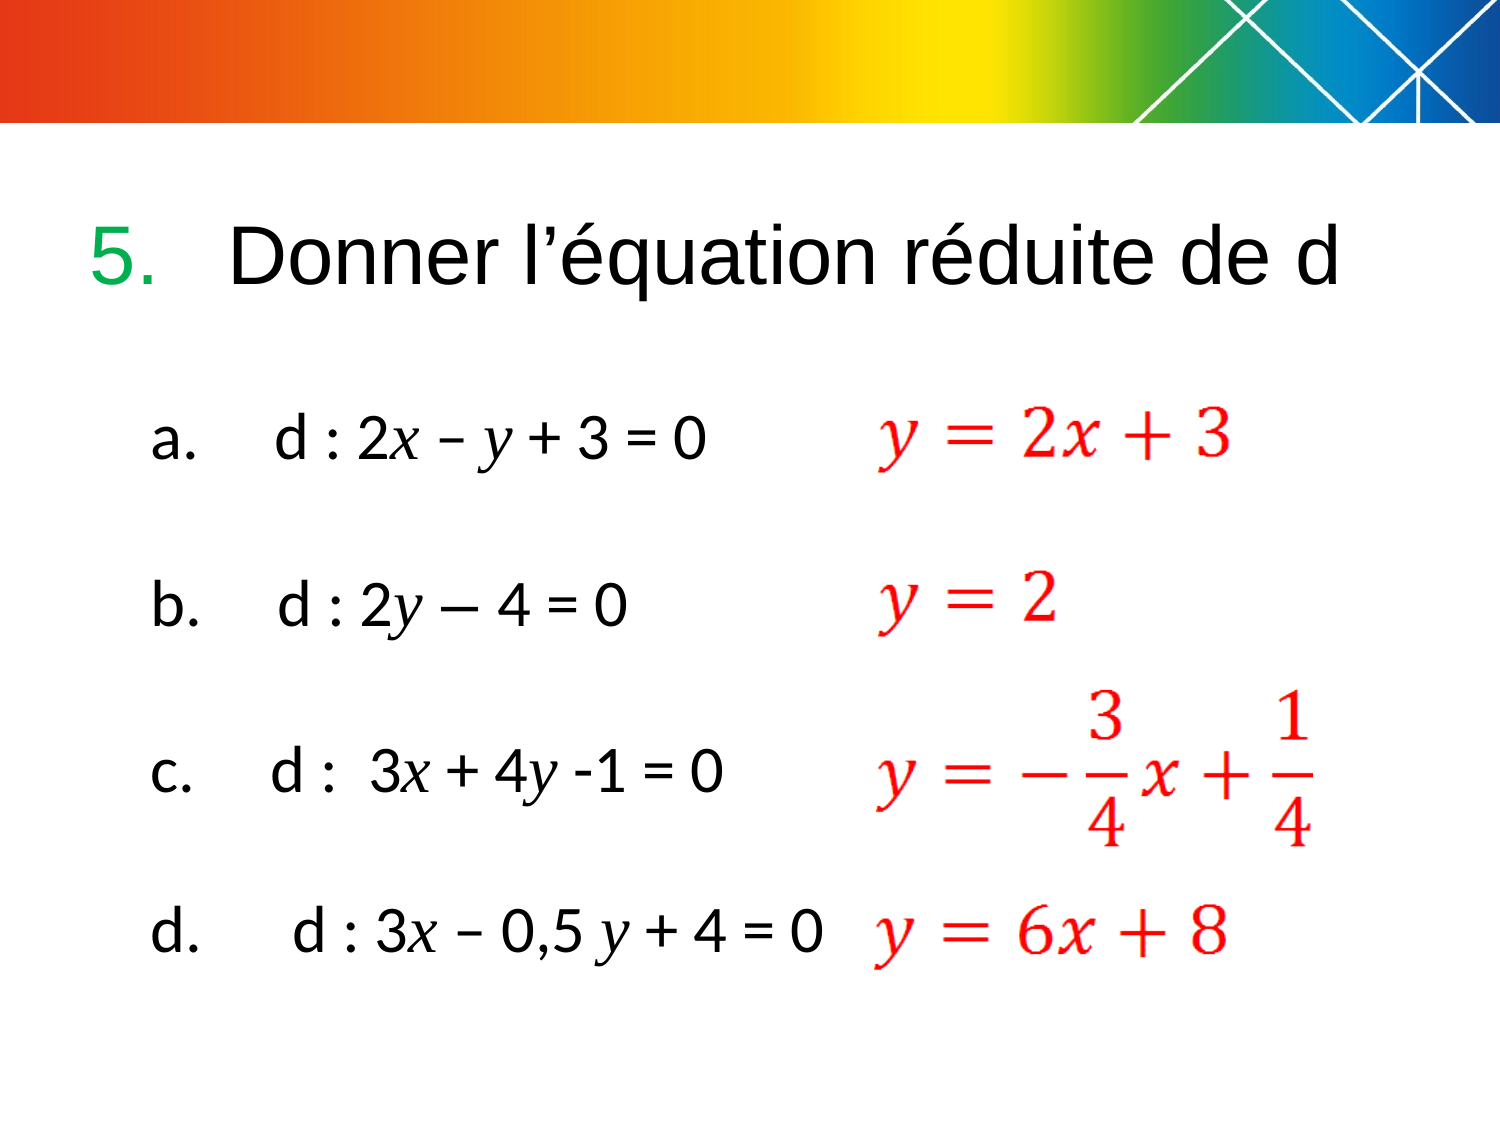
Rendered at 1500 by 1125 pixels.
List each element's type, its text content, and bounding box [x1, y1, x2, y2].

picture [878, 550, 1062, 653]
picture [0, 0, 1359, 123]
text_box Donner l’équation réduite de d [75, 164, 1500, 339]
picture [876, 679, 1313, 861]
picture [874, 884, 1231, 986]
picture [878, 386, 1236, 489]
text_box a. d : 2x – y + 3 = 0 b. d : 2y – 4 = 0 c. d : 3x + 4y -1 = 0 d. d : 3x – 0,5 y + 4 = 0 [135, 385, 903, 1125]
picture [1340, 0, 1500, 123]
